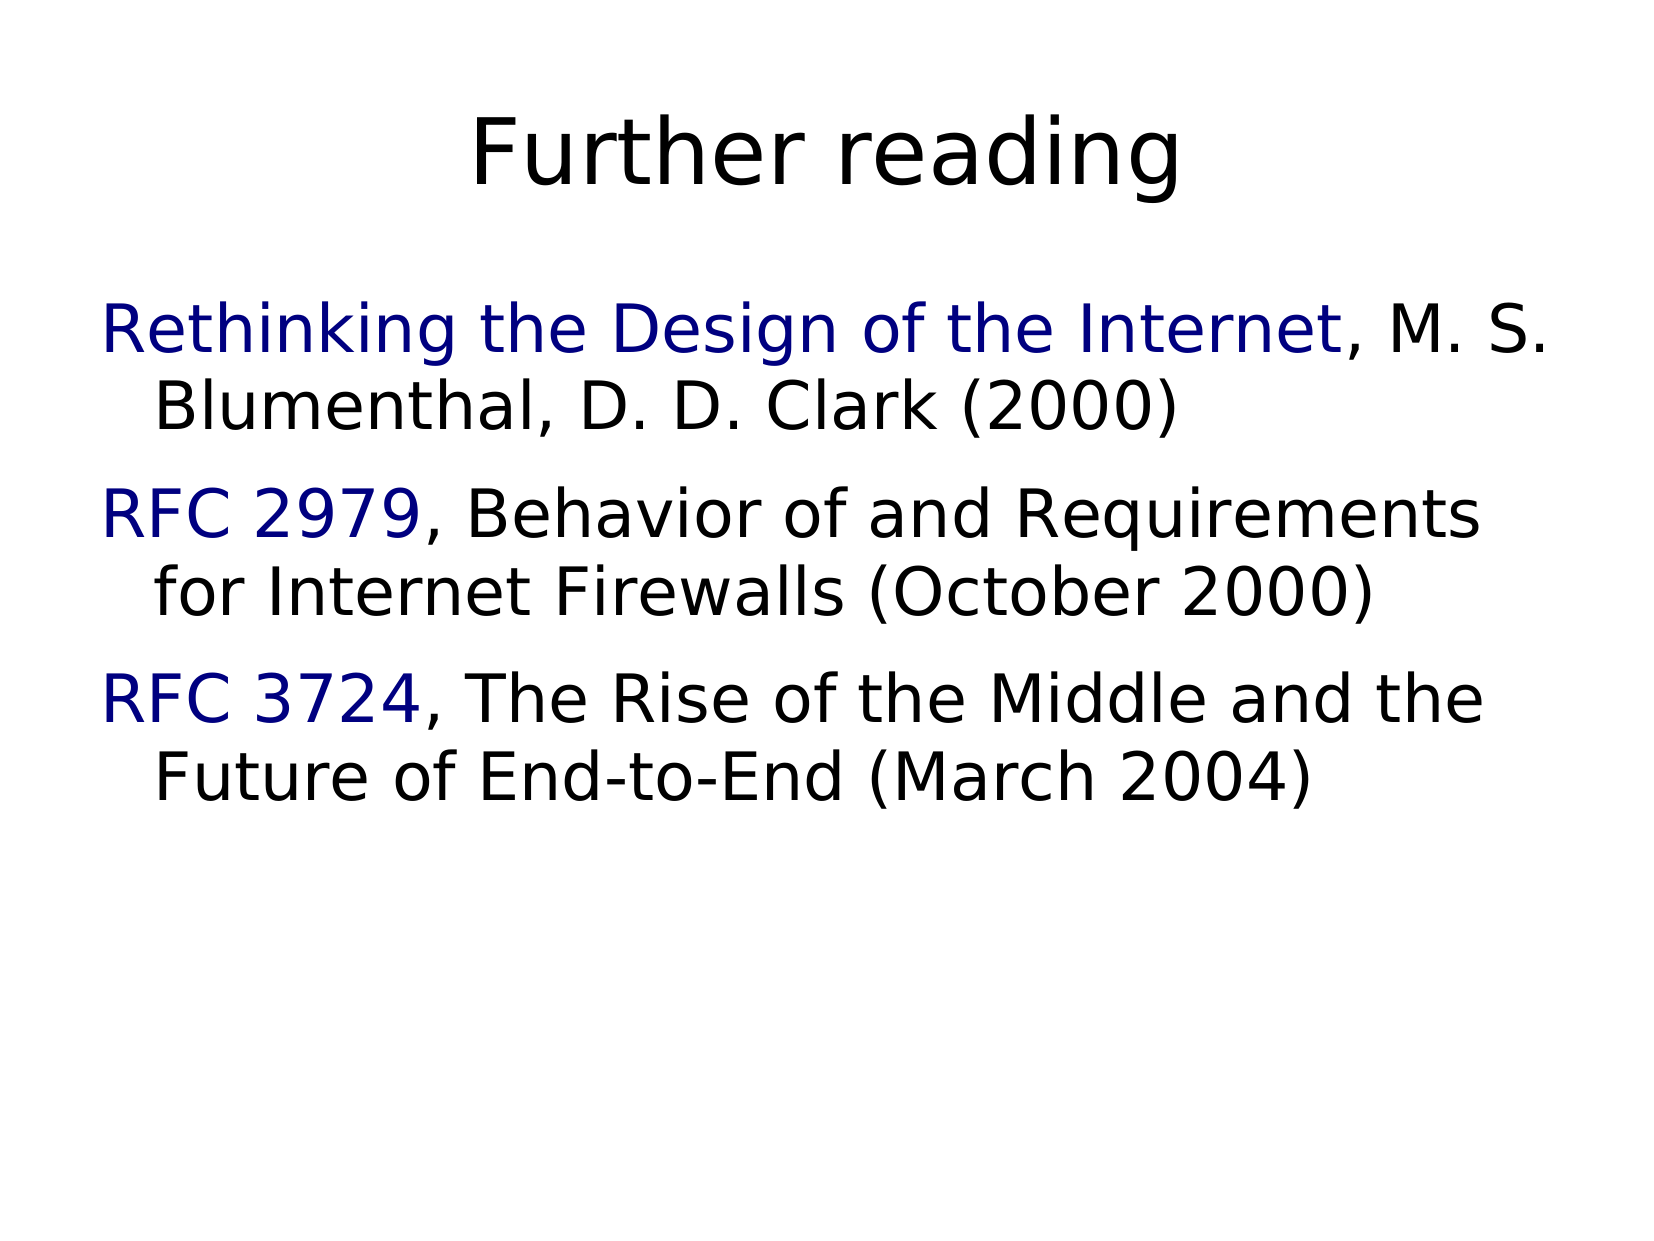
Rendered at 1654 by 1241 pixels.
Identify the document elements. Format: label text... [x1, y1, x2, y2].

list Rethinking the Design of the Internet, M. S. Blumenthal, D. D. Clark (2000) RFC 2979, Behavior of and Requirements for Internet Firewalls (October 2000) RFC 3724, The Rise of the Middle and the Future of End-to-End (March 2004) [82, 290, 1571, 1094]
title Further reading [82, 56, 1571, 250]
